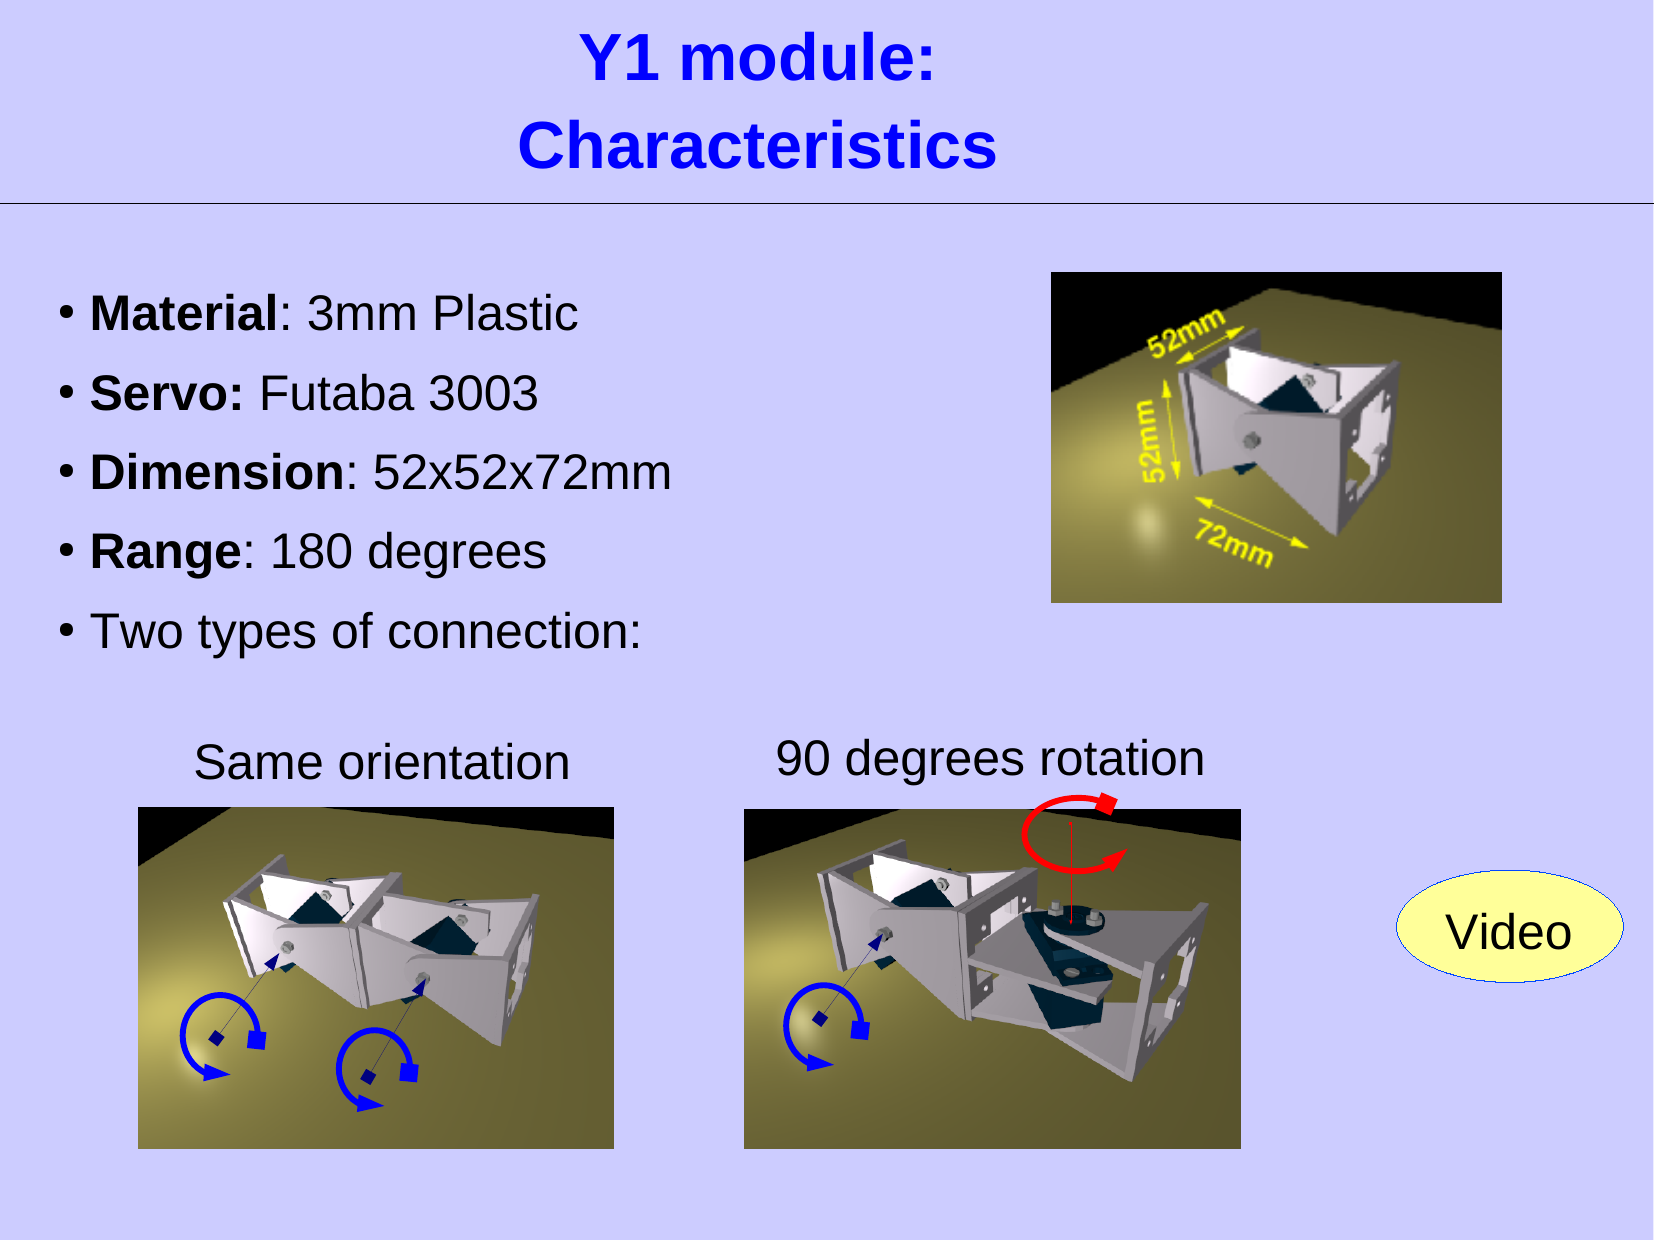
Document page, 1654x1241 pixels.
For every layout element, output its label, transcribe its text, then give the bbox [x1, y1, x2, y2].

title Y1 module: Characteristics [120, 0, 1396, 191]
text_box Same orientation [193, 734, 572, 791]
text_box Video [1445, 904, 1576, 961]
picture [1051, 272, 1502, 603]
text_box 90 degrees rotation [775, 730, 1207, 787]
text_box [1396, 870, 1624, 983]
picture [744, 809, 1241, 1149]
picture [138, 807, 614, 1149]
text_box Material: 3mm Plastic Servo: Futaba 3003 Dimension: 52x52x72mm Range: 180 degrees Two types of connection: [57, 285, 946, 659]
